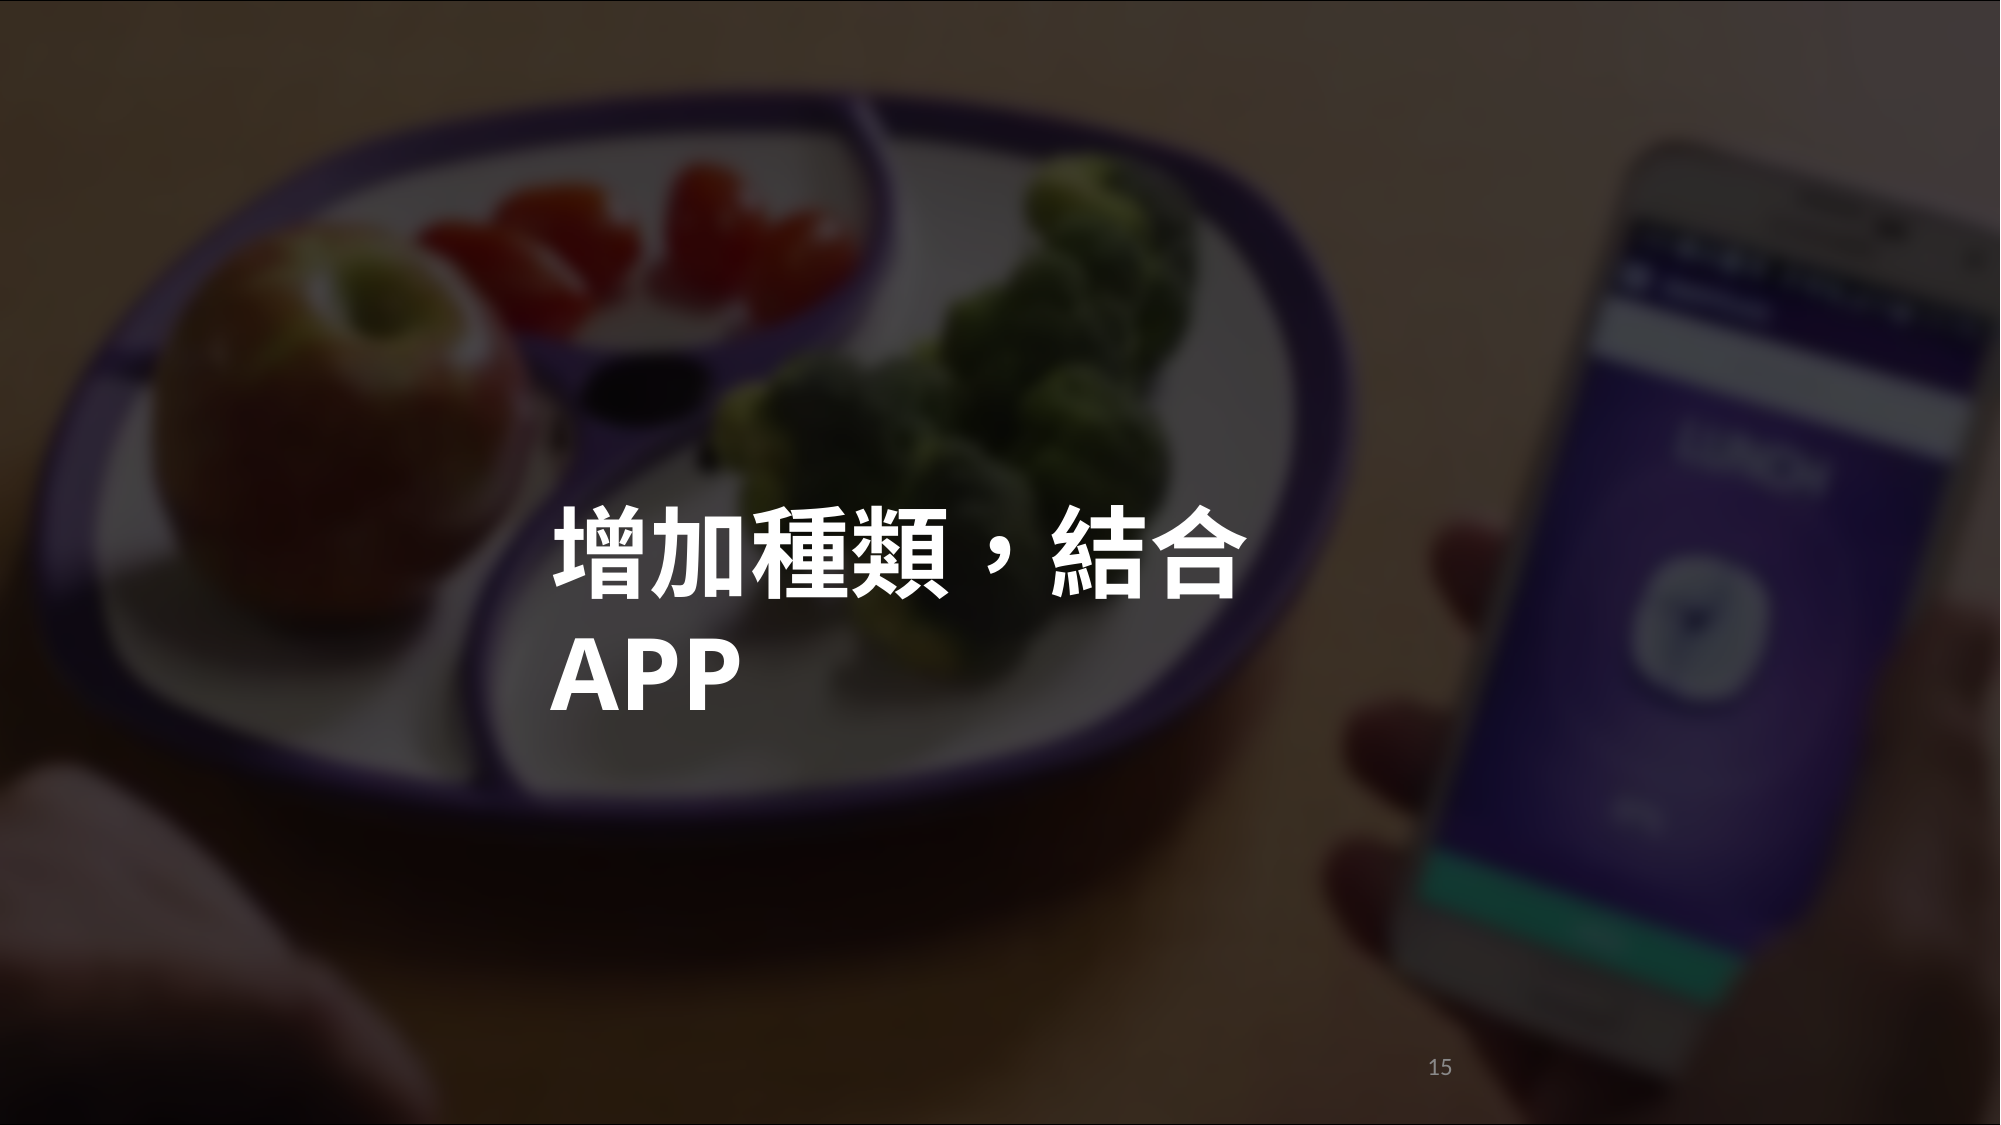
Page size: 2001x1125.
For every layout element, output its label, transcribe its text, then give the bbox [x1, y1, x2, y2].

text_box 15 [1412, 1042, 1863, 1103]
text_box [0, 0, 2000, 1125]
text_box 增加種類，結合APP [535, 482, 1465, 619]
